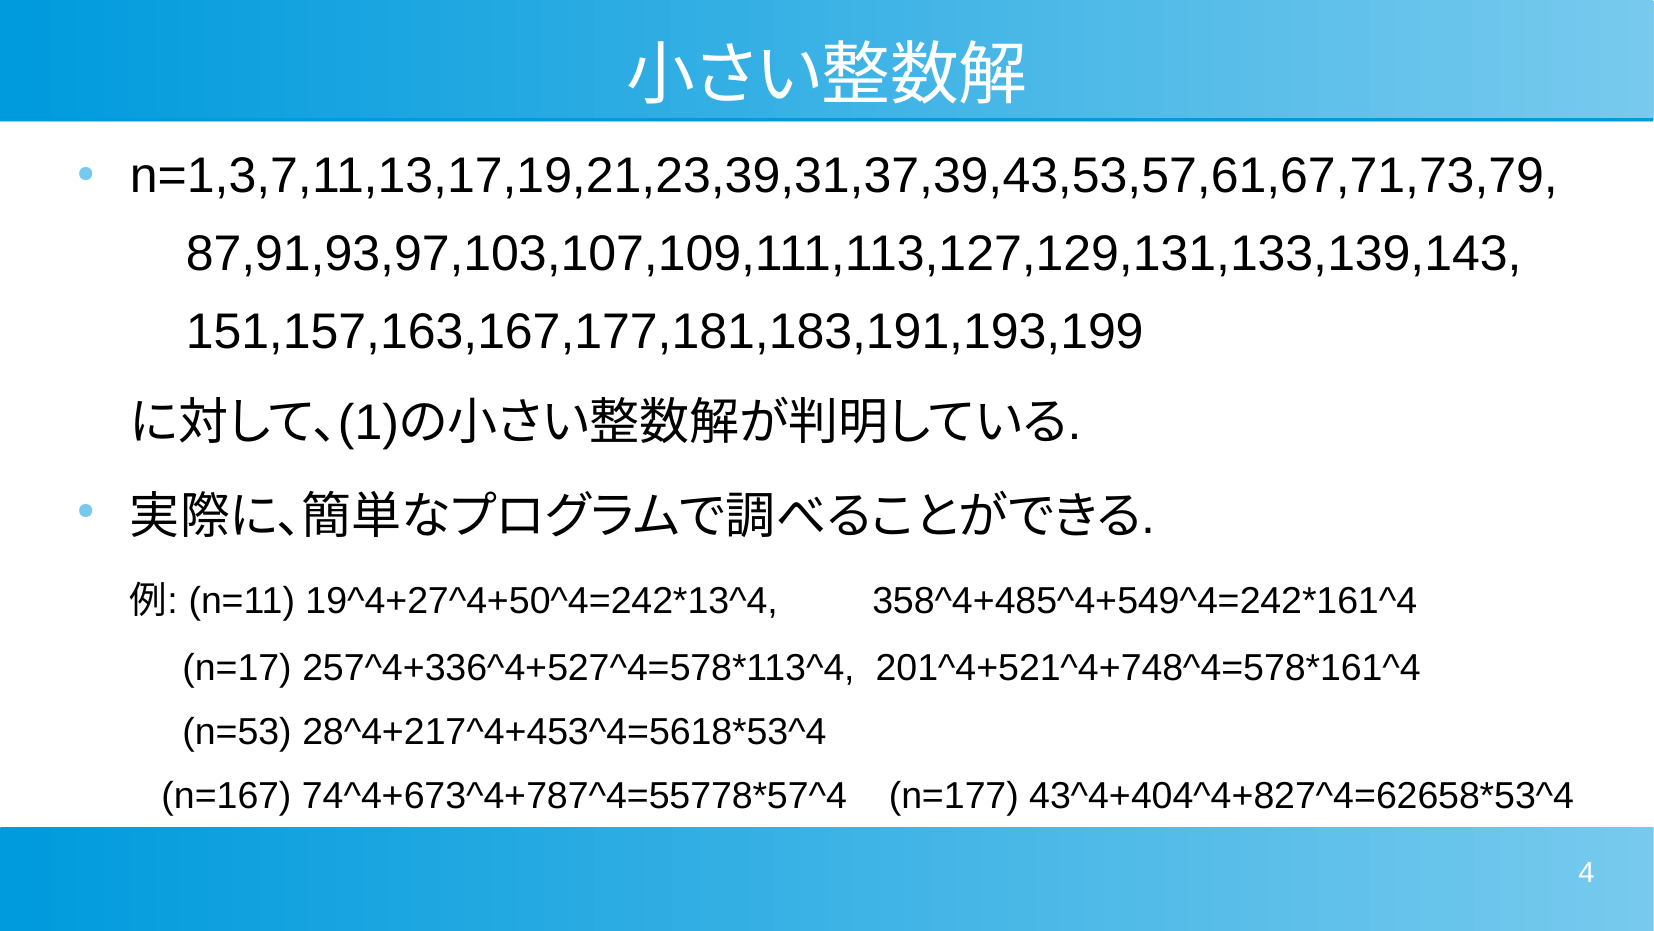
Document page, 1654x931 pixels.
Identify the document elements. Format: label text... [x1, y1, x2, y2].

list n=1,3,7,11,13,17,19,21,23,39,31,37,39,43,53,57,61,67,71,73,79, 87,91,93,97,103,107,109,111,113,127,129,131,133,139,143, 151,157,163,167,177,181,183,191,193,199 に対して、(1)の小さい整数解が判明している. 実際に、簡単なプログラムで調べることができる. 例: (n=11) 19^4+27^4+50^4=242*13^4, 358^4+485^4+549^4=242*161^4 (n=17) 257^4+336^4+527^4=578*113^4, 201^4+521^4+748^4=578*161^4 (n=53) 28^4+217^4+453^4=5618*53^4 (n=167) 74^4+673^4+787^4=55778*57^4 (n=177) 43^4+404^4+827^4=62658*53^4 [59, 147, 1595, 798]
title 小さい整数解 [59, 29, 1595, 108]
